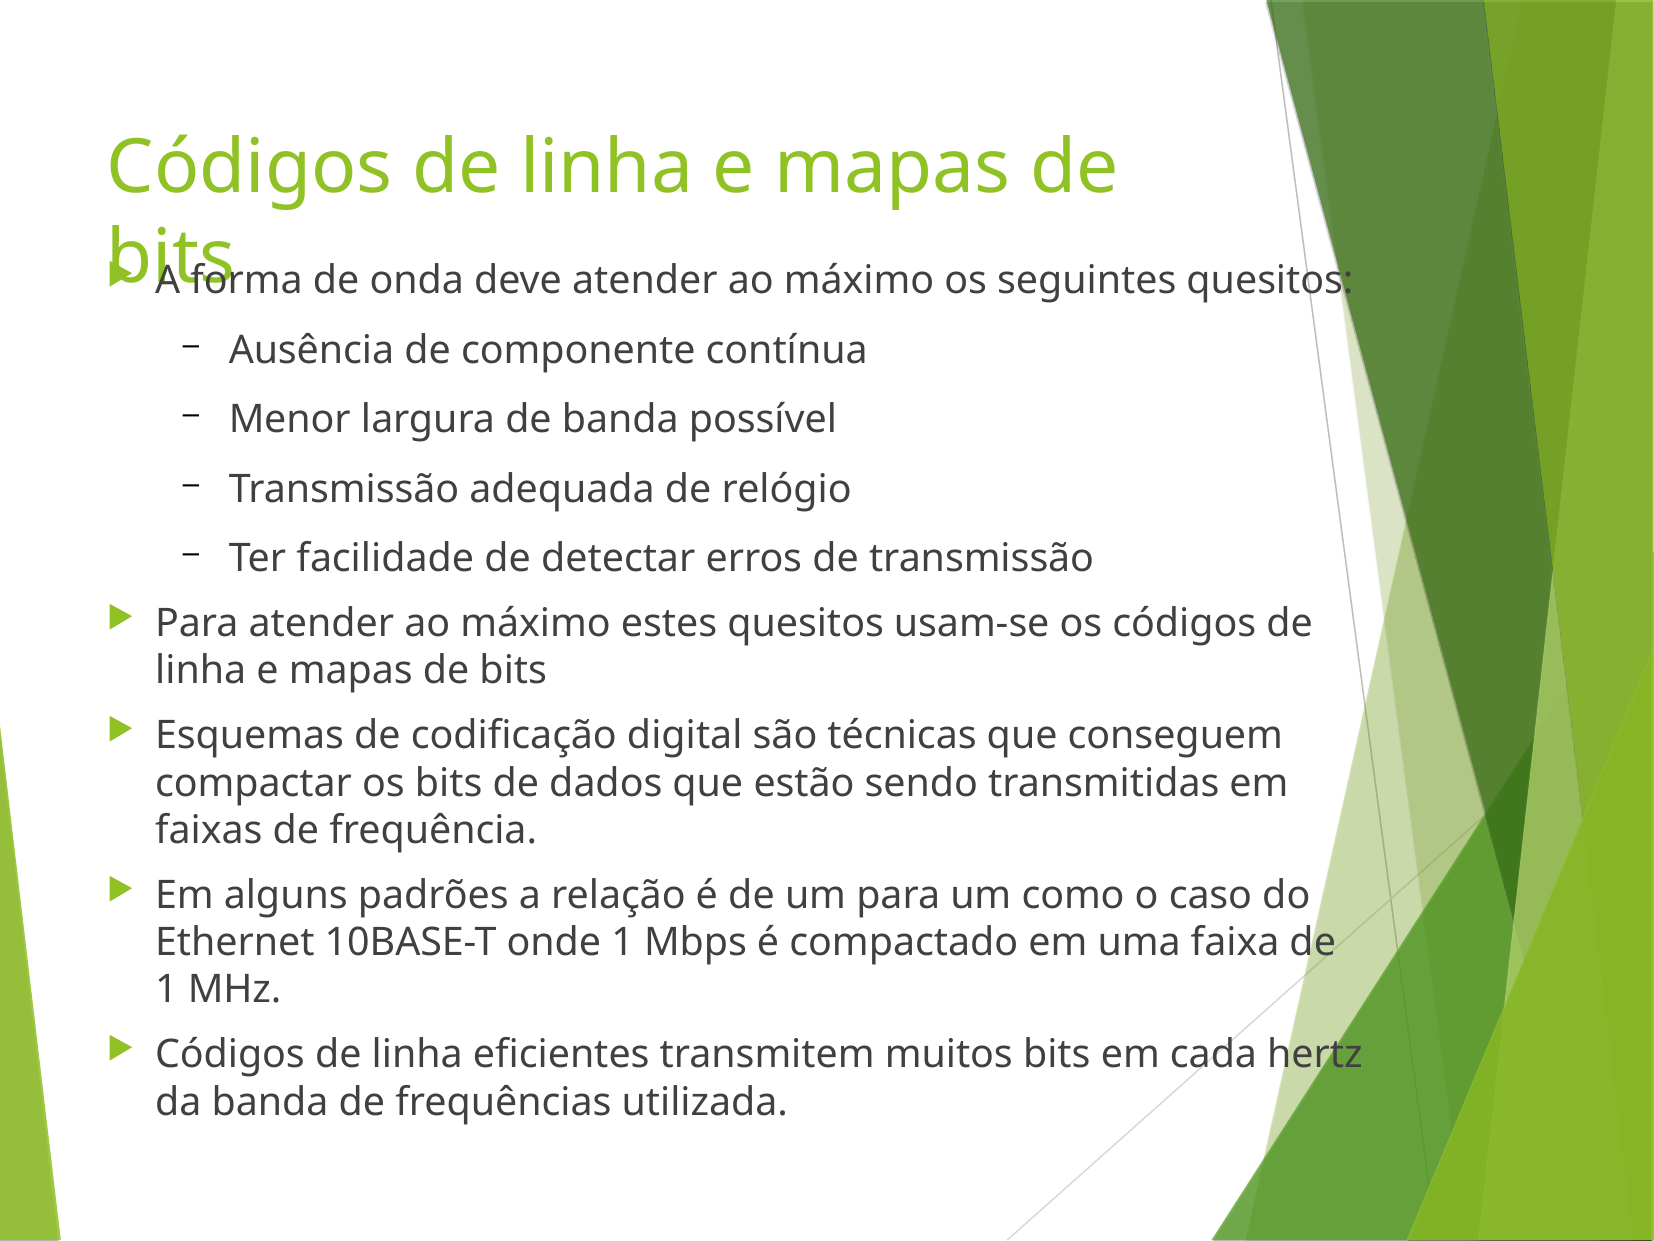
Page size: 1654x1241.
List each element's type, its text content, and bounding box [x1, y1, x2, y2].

title Códigos de linha e mapas de bits [91, 110, 1258, 246]
list A forma de onda deve atender ao máximo os seguintes quesitos: Ausência de componente contínua Menor largura de banda possível Transmissão adequada de relógio Ter facilidade de detectar erros de transmissão Para atender ao máximo estes quesitos usam-se os códigos de linha e mapas de bits Esquemas de codificação digital são técnicas que conseguem compactar os bits de dados que estão sendo transmitidas em faixas de frequência. Em alguns padrões a relação é de um para um como o caso do Ethernet 10BASE-T onde 1 Mbps é compactado em uma faixa de 1 MHz. Códigos de linha eficientes transmitem muitos bits em cada hertz da banda de frequências utilizada. [91, 246, 1381, 1179]
